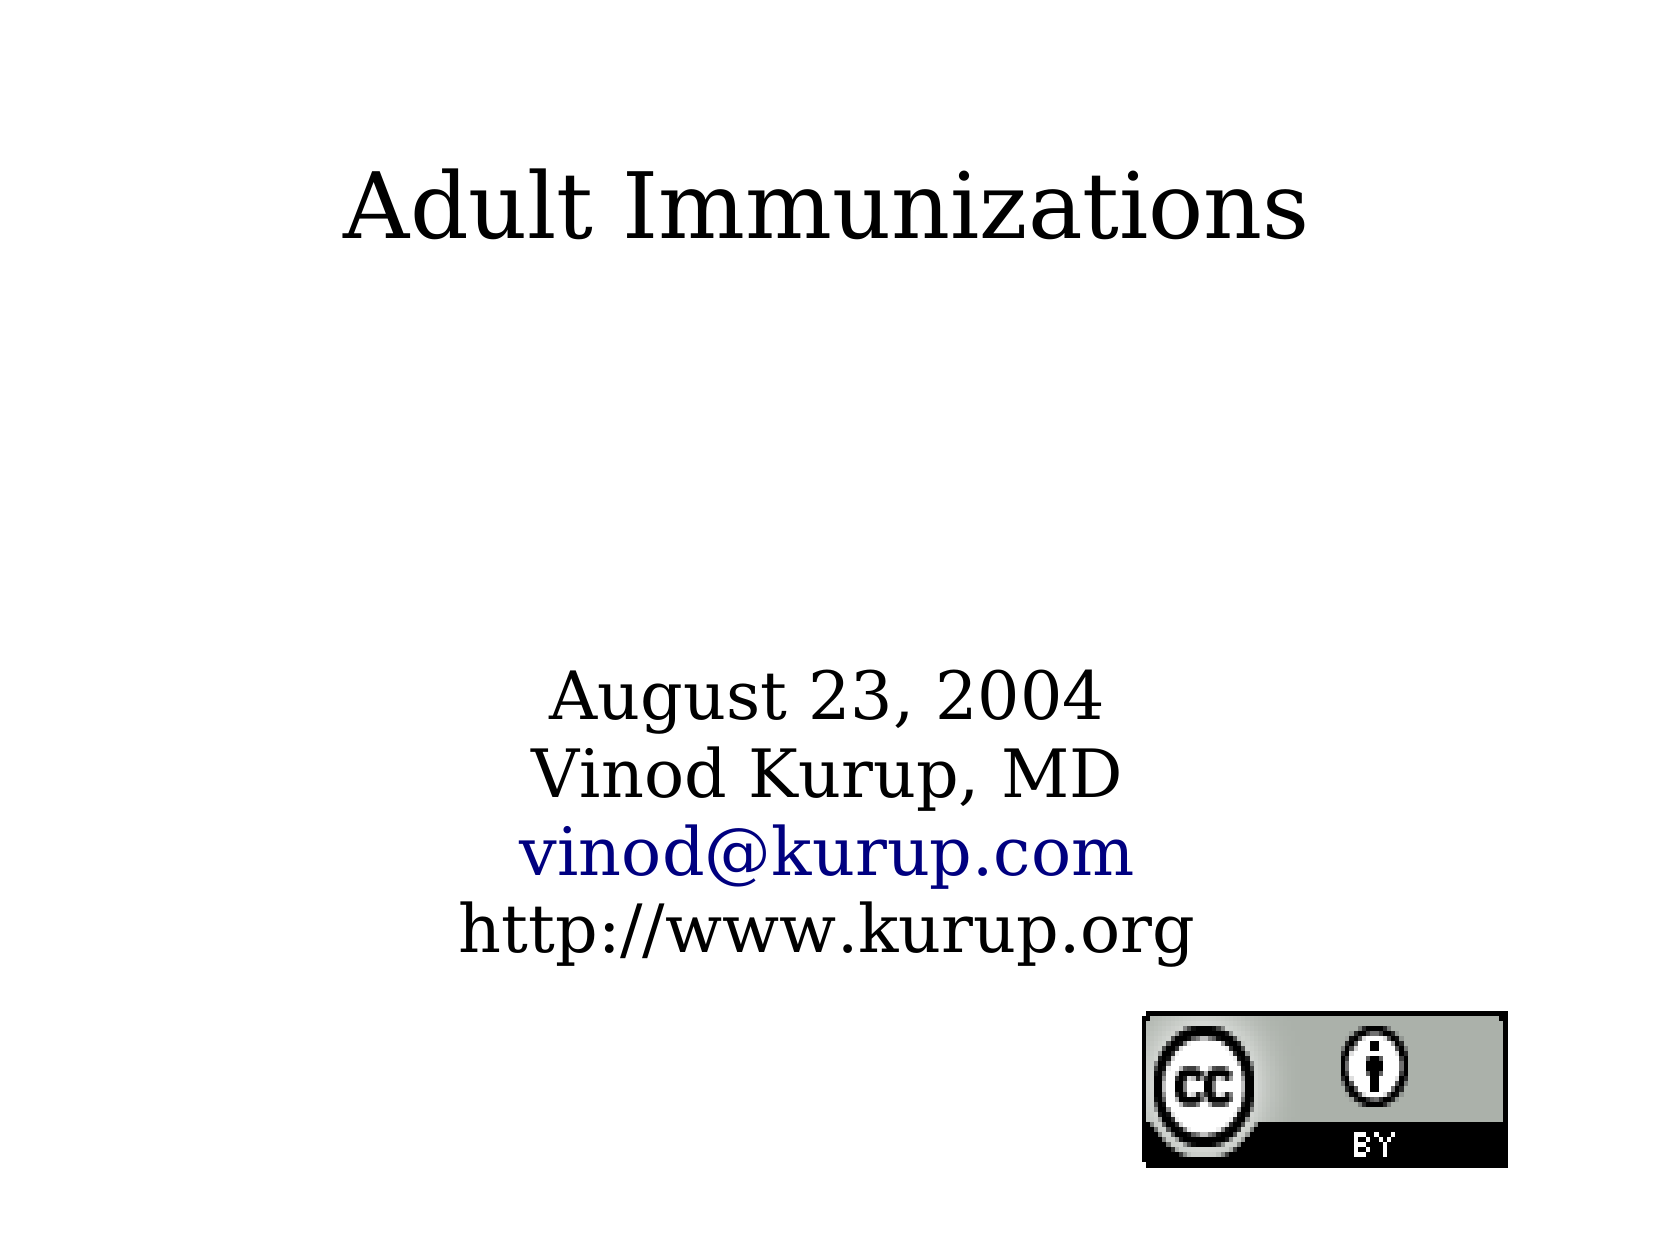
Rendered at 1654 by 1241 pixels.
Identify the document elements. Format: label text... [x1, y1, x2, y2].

picture [1142, 1011, 1508, 1168]
title Adult Immunizations [121, 102, 1534, 311]
subtitle August 23, 2004 Vinod Kurup, MD vinod@kurup.com http://www.kurup.org [121, 344, 1534, 1127]
